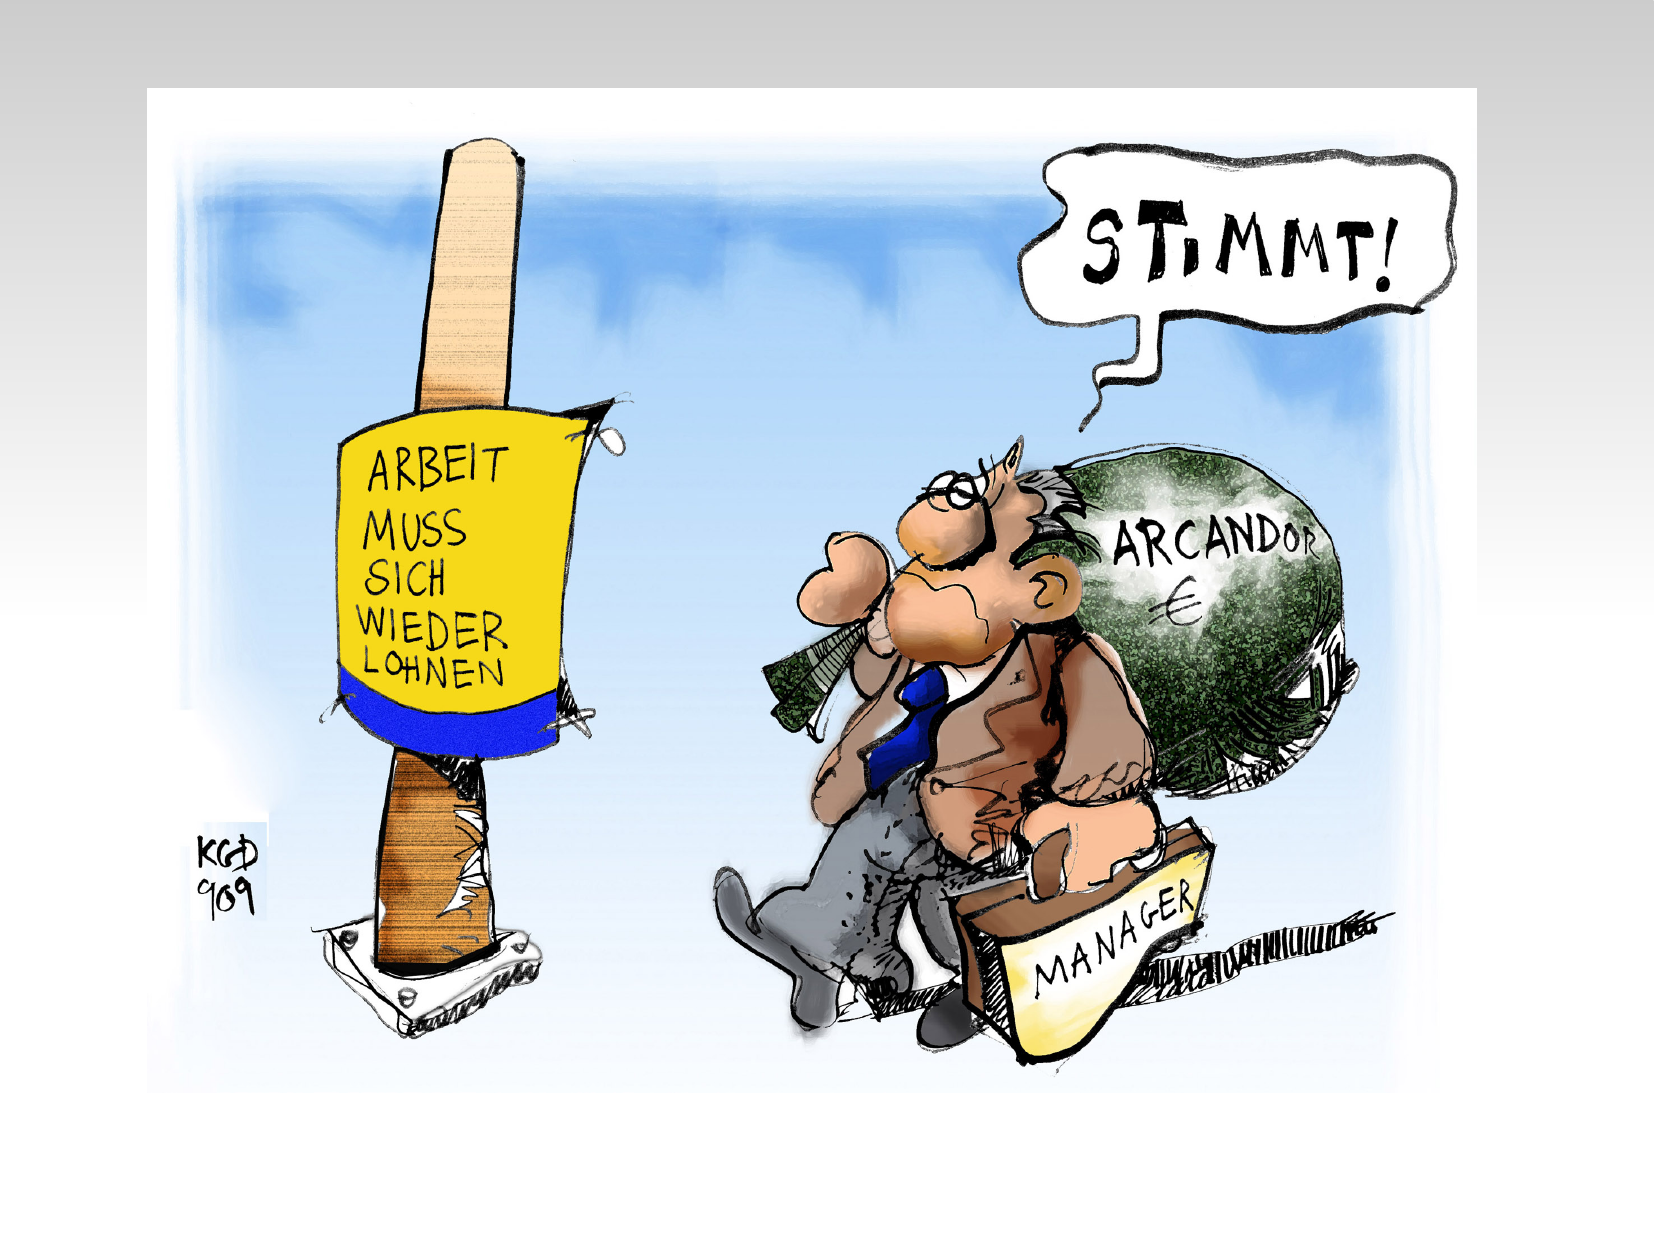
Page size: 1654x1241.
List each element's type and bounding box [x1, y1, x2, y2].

picture [147, 88, 1477, 1093]
